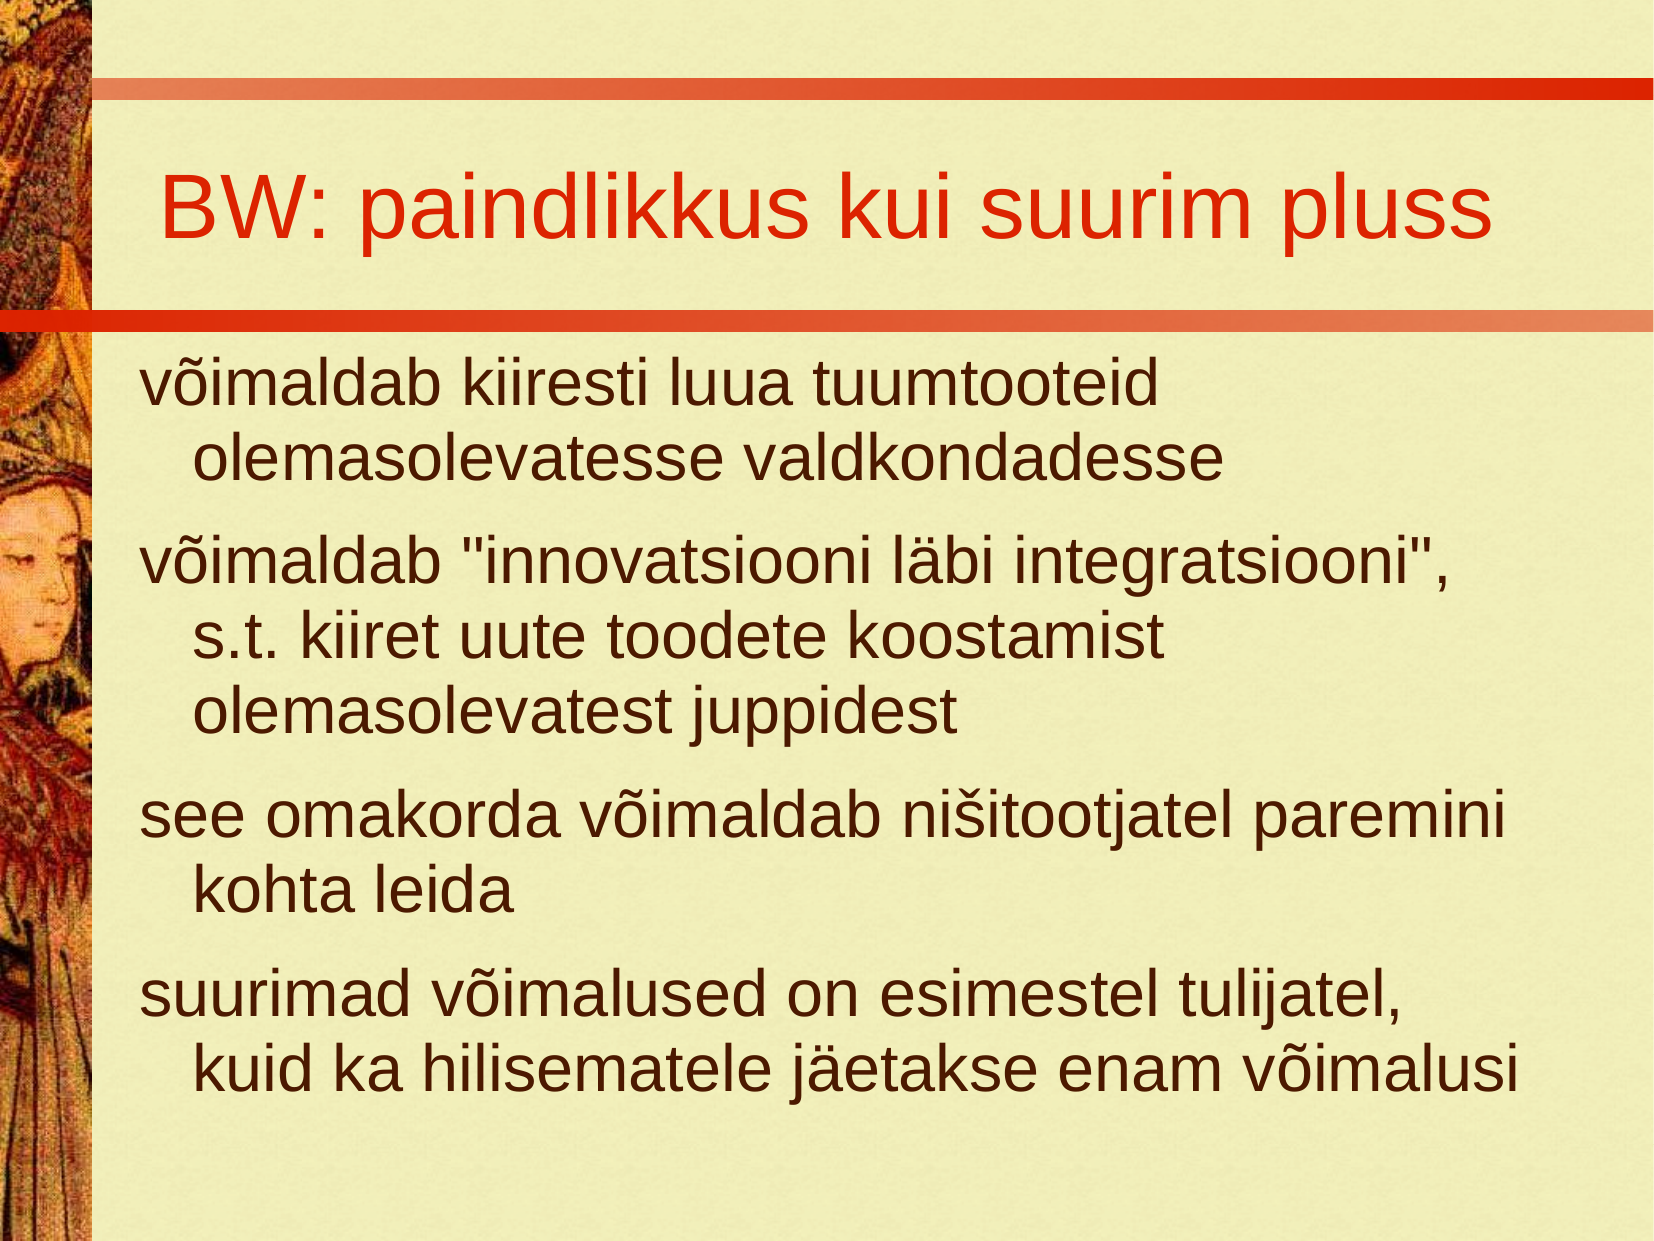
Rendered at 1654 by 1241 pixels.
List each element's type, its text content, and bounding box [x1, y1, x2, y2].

title BW: paindlikkus kui suurim pluss [121, 110, 1534, 303]
picture [0, 332, 1654, 1241]
list võimaldab kiiresti luua tuumtooteid olemasolevatesse valdkondadesse võimaldab "innovatsiooni läbi integratsiooni", s.t. kiiret uute toodete koostamist olemasolevatest juppidest see omakorda võimaldab nišitootjatel paremini kohta leida suurimad võimalused on esimestel tulijatel, kuid ka hilisematele jäetakse enam võimalusi [121, 344, 1534, 1112]
picture [0, 0, 1654, 310]
